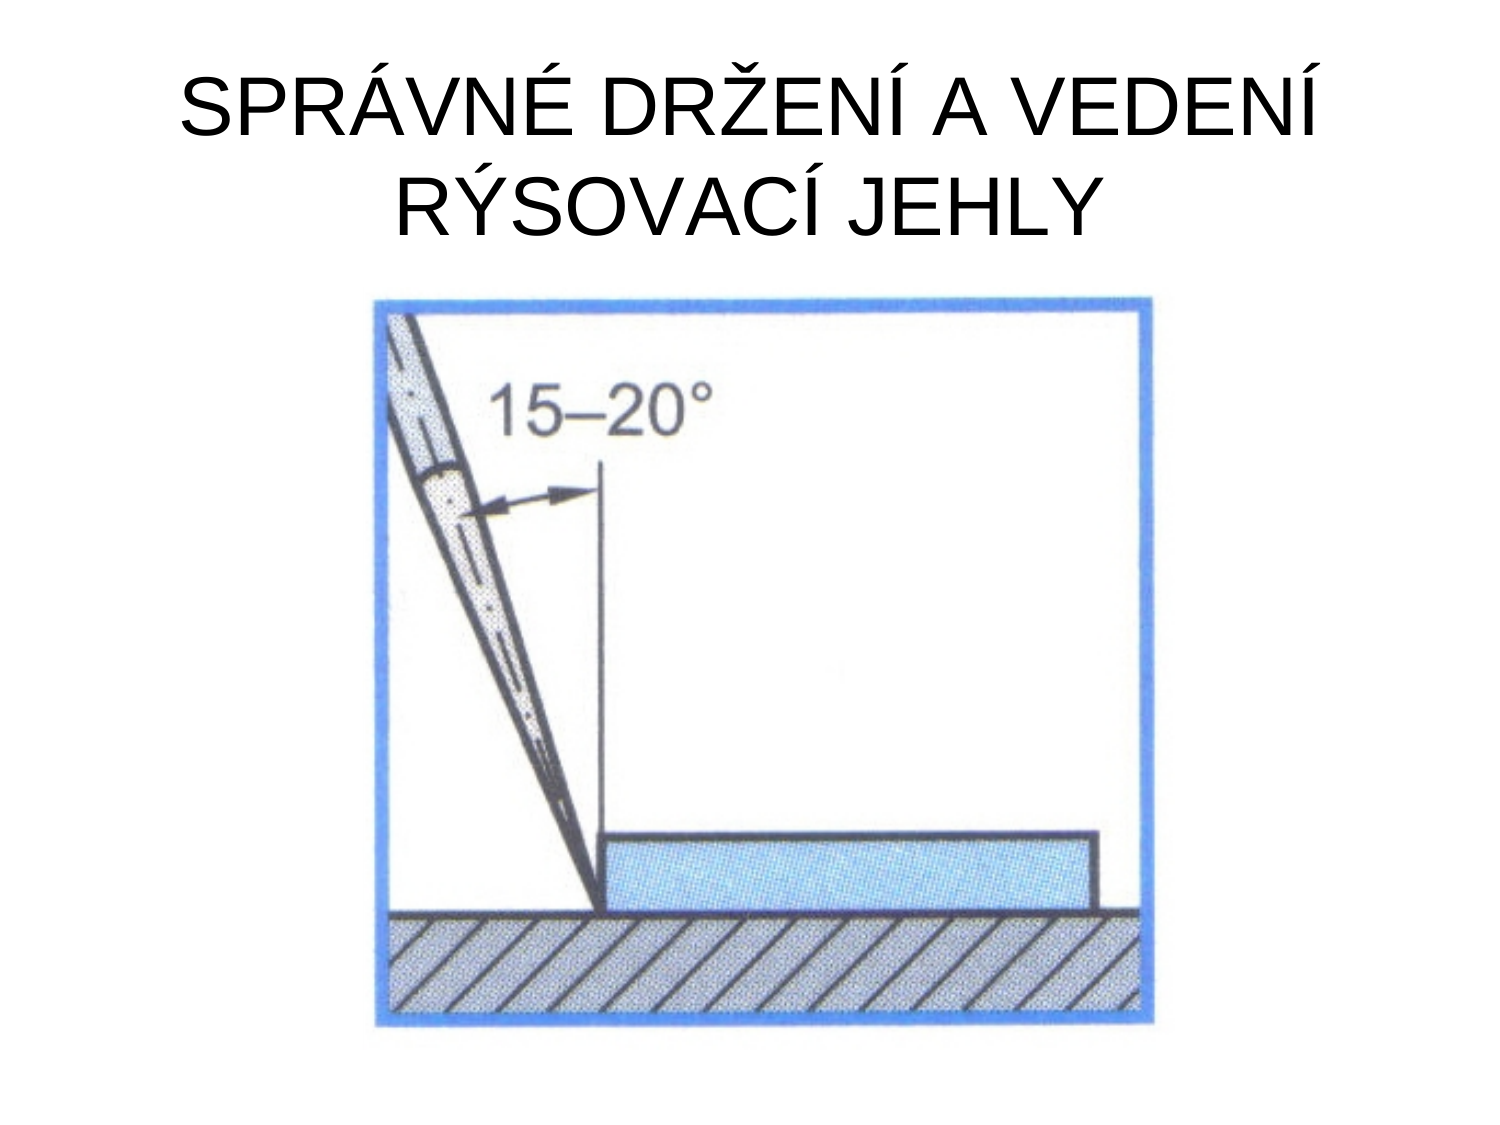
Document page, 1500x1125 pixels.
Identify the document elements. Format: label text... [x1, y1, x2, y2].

picture [362, 287, 1175, 1050]
title SPRÁVNÉ DRŽENÍ A VEDENÍ RÝSOVACÍ JEHLY [75, 45, 1426, 233]
